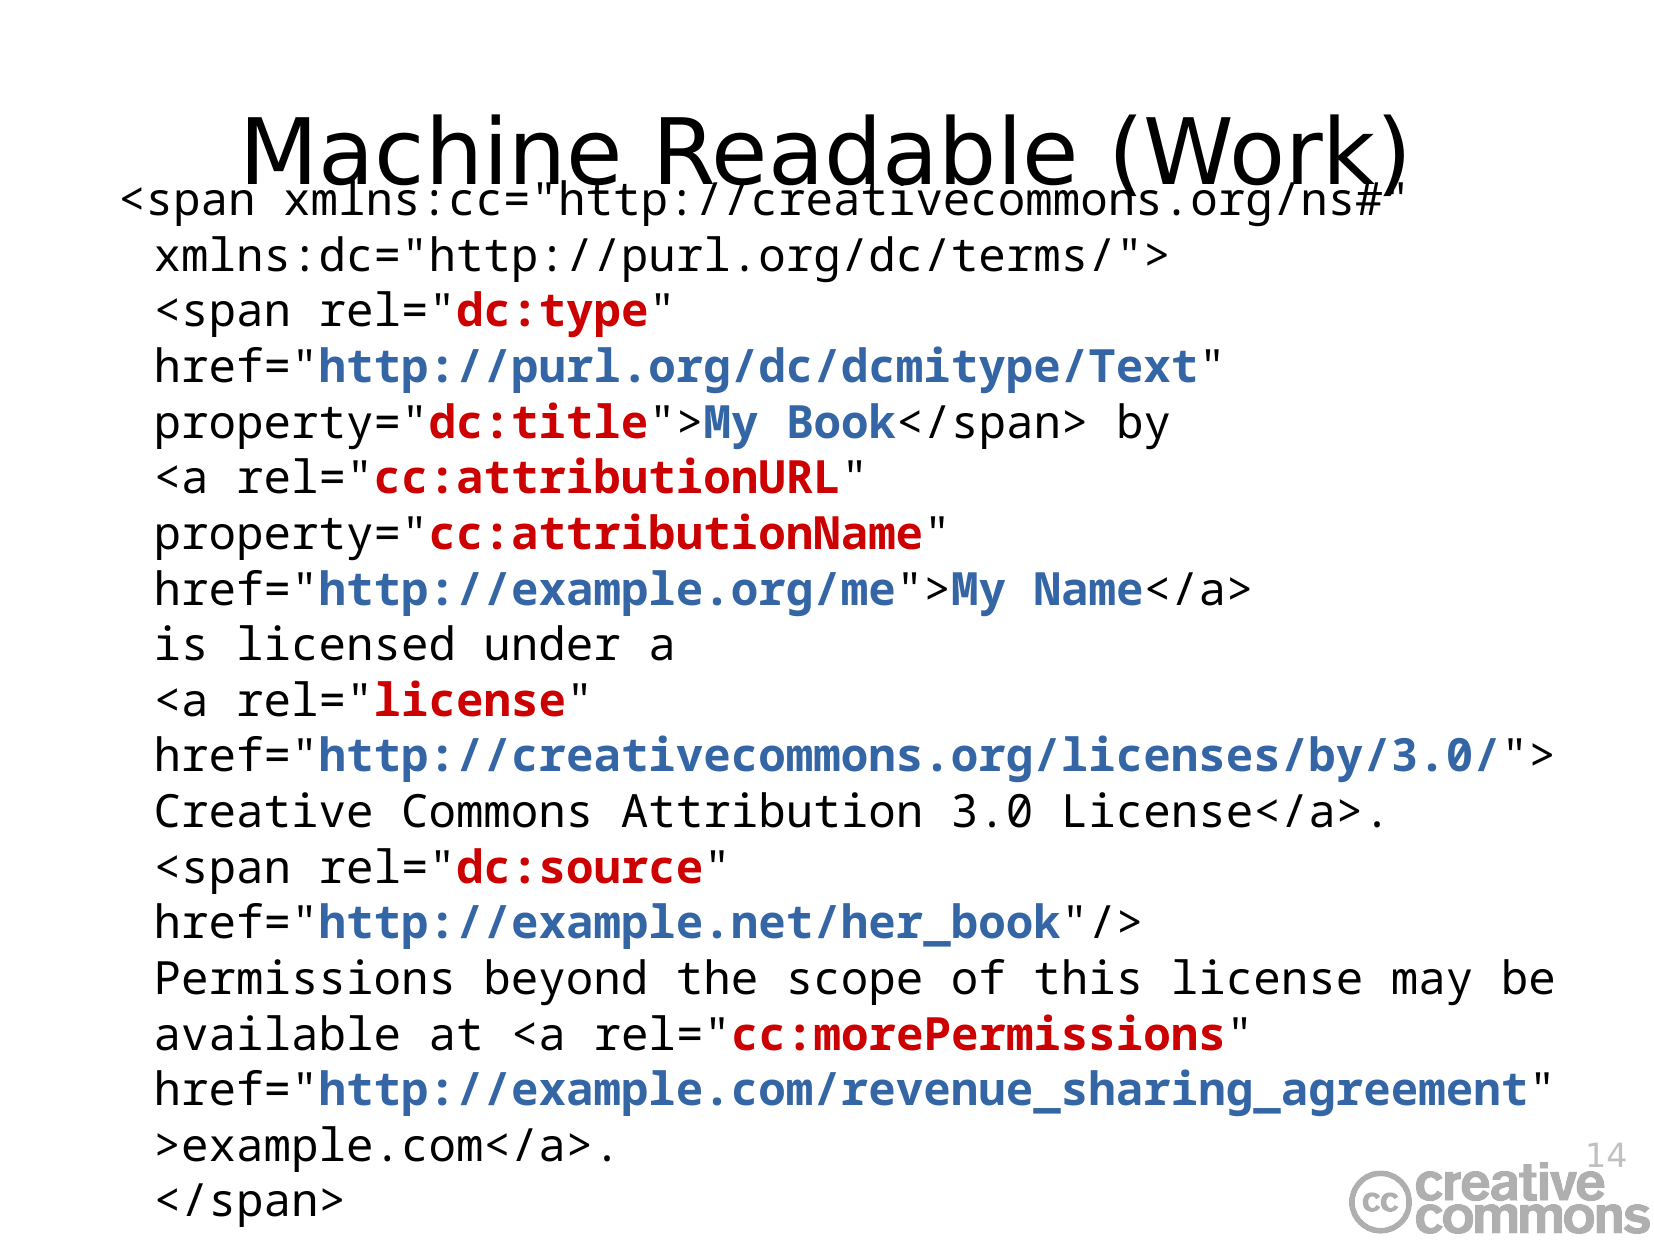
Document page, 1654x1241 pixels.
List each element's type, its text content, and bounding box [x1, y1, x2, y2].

picture [1349, 1162, 1650, 1234]
title Machine Readable (Work) [82, 49, 1571, 246]
subtitle <span xmlns:cc="http://creativecommons.org/ns#" xmlns:dc="http://purl.org/dc/terms/"> <span rel="dc:type" href="http://purl.org/dc/dcmitype/Text" property="dc:title">My Book</span> by <a rel="cc:attributionURL" property="cc:attributionName" href="http://example.org/me">My Name</a> is licensed under a <a rel="license" href="http://creativecommons.org/licenses/by/3.0/">Creative Commons Attribution 3.0 License</a>. <span rel="dc:source" href="http://example.net/her_book"/> Permissions beyond the scope of this license may be available at <a rel="cc:morePermissions" href="http://example.com/revenue_sharing_agreement">example.com</a>. </span> [82, 246, 1571, 1153]
